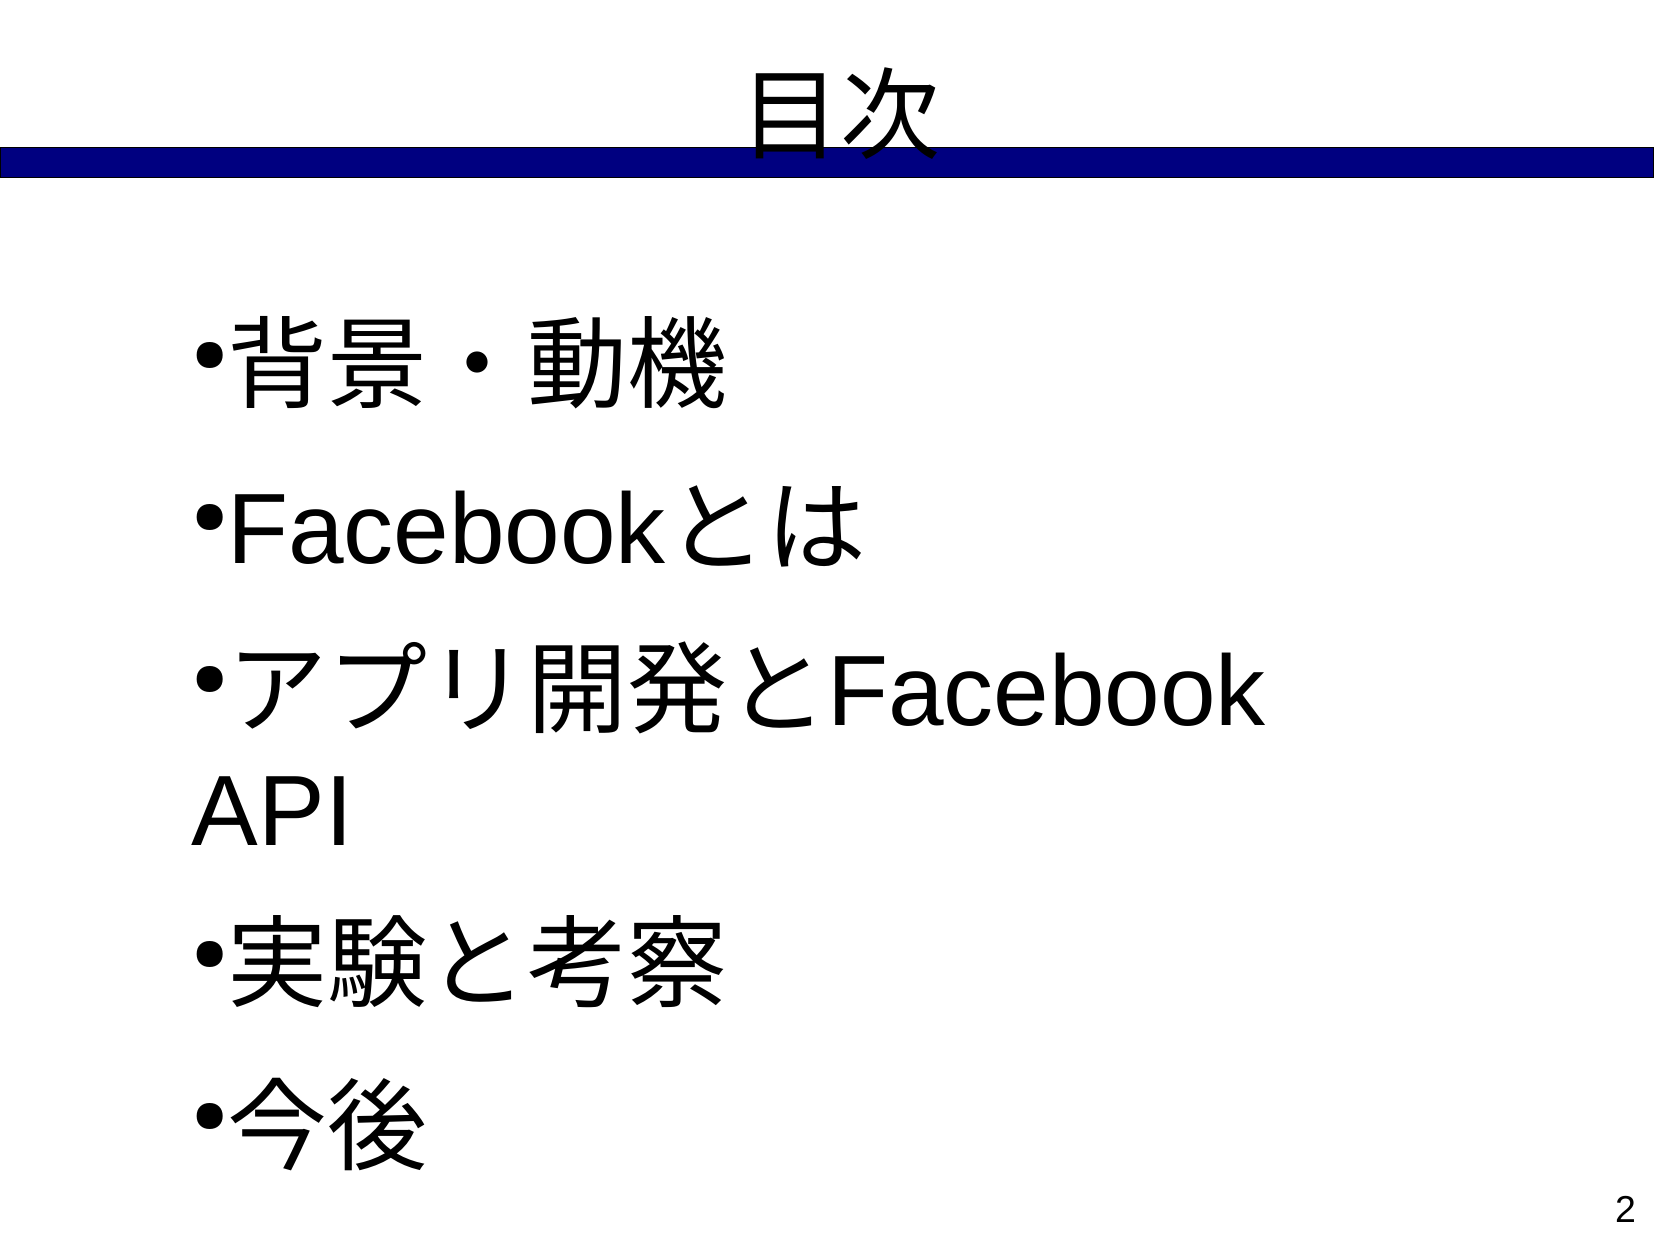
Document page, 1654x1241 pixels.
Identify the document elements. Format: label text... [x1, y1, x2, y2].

text_box 目次 [725, 27, 1206, 143]
text_box 背景・動機 Facebookとは アプリ開発とFacebook API 実験と考察 今後 [177, 277, 1447, 887]
text_box 2 [1600, 1181, 1651, 1239]
text_box [0, 147, 1654, 178]
